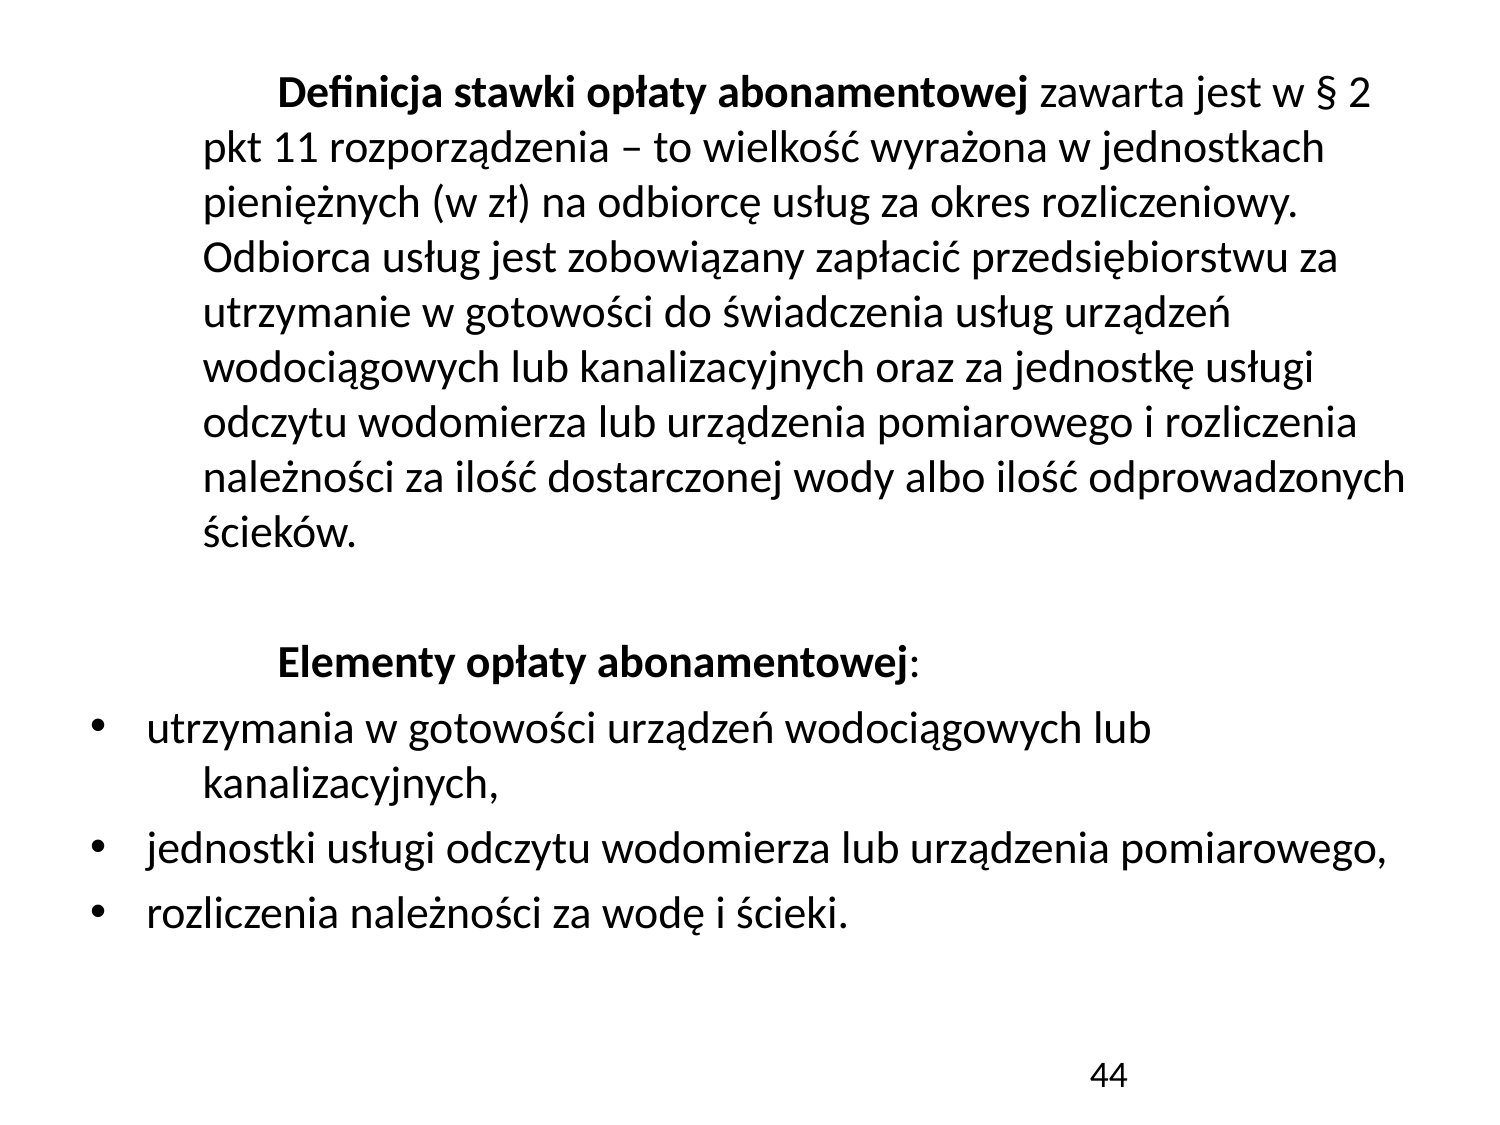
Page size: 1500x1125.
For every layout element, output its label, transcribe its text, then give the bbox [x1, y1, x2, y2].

text_box 40 [1074, 1042, 1426, 1103]
list Definicja stawki opłaty abonamentowej zawarta jest w § 2 pkt 11 rozporządzenia – to wielkość wyrażona w jednostkach pieniężnych (w zł) na odbiorcę usług za okres rozliczeniowy. Odbiorca usług jest zobowiązany zapłacić przedsiębiorstwu za utrzymanie w gotowości do świadczenia usług urządzeń wodociągowych lub kanalizacyjnych oraz za jednostkę usługi odczytu wodomierza lub urządzenia pomiarowego i rozliczenia należności za ilość dostarczonej wody albo ilość odprowadzonych ścieków. Elementy opłaty abonamentowej: utrzymania w gotowości urządzeń wodociągowych lub kanalizacyjnych, jednostki usługi odczytu wodomierza lub urządzenia pomiarowego, rozliczenia należności za wodę i ścieki. [75, 54, 1426, 1005]
